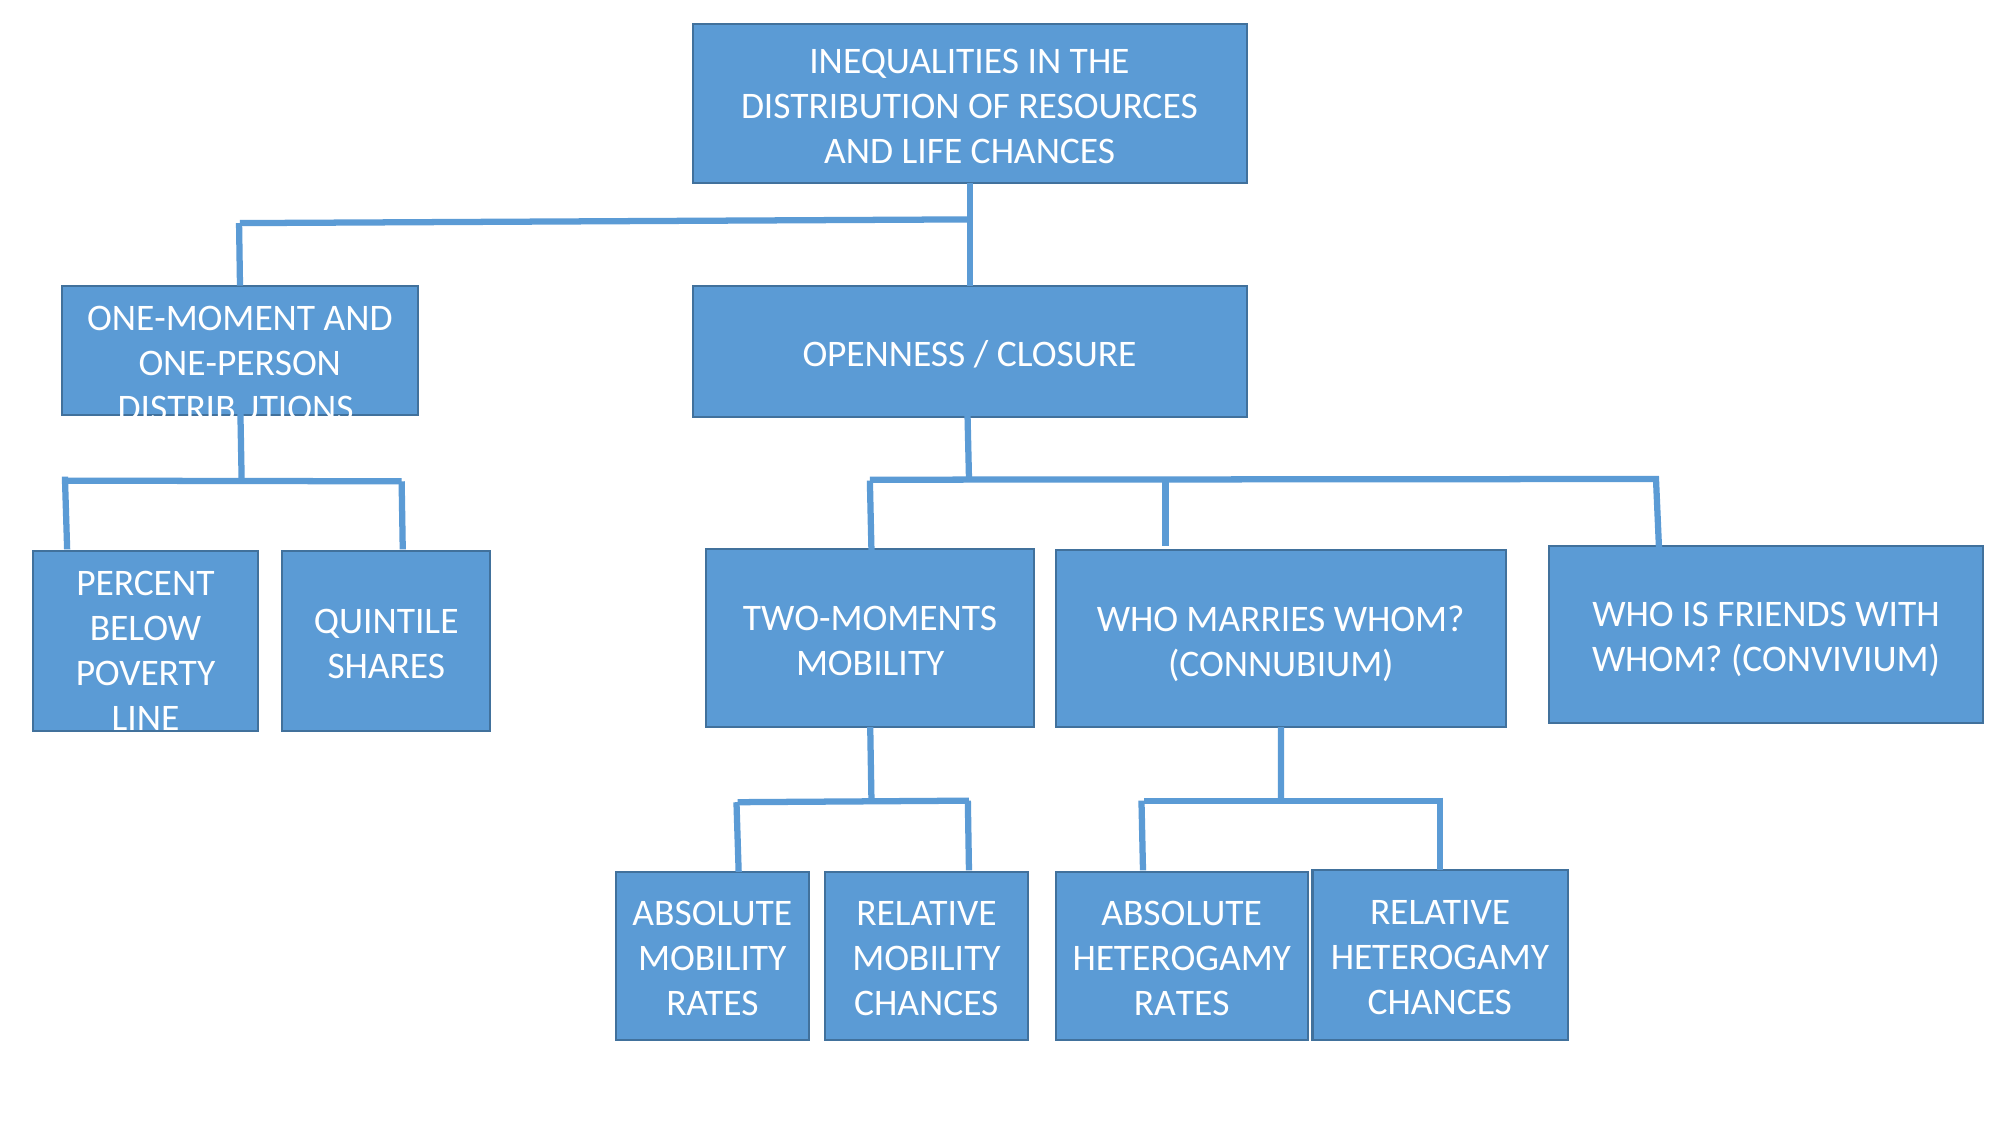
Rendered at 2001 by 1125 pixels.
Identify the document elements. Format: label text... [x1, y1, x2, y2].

text_box OPENNESS / CLOSURE [693, 286, 1247, 417]
text_box ABSOLUTE HETEROGAMY RATES [1056, 872, 1308, 1040]
text_box QUINTILE SHARES [282, 551, 490, 731]
text_box ONE-MOMENT AND ONE-PERSON DISTRIBUTIONS [62, 286, 418, 415]
text_box WHO IS FRIENDS WITH WHOM? (CONVIVIUM) [1549, 546, 1983, 723]
text_box PERCENT BELOW POVERTY LINE [33, 551, 258, 731]
text_box TWO-MOMENTS MOBILITY [706, 549, 1034, 727]
text_box RELATIVE MOBILITY CHANCES [825, 872, 1028, 1040]
text_box ABSOLUTE MOBILITY RATES [616, 872, 809, 1040]
text_box RELATIVE HETEROGAMY CHANCES [1313, 870, 1568, 1040]
text_box WHO MARRIES WHOM? (CONNUBIUM) [1056, 550, 1506, 727]
text_box INEQUALITIES IN THE DISTRIBUTION OF RESOURCES AND LIFE CHANCES [693, 24, 1247, 183]
